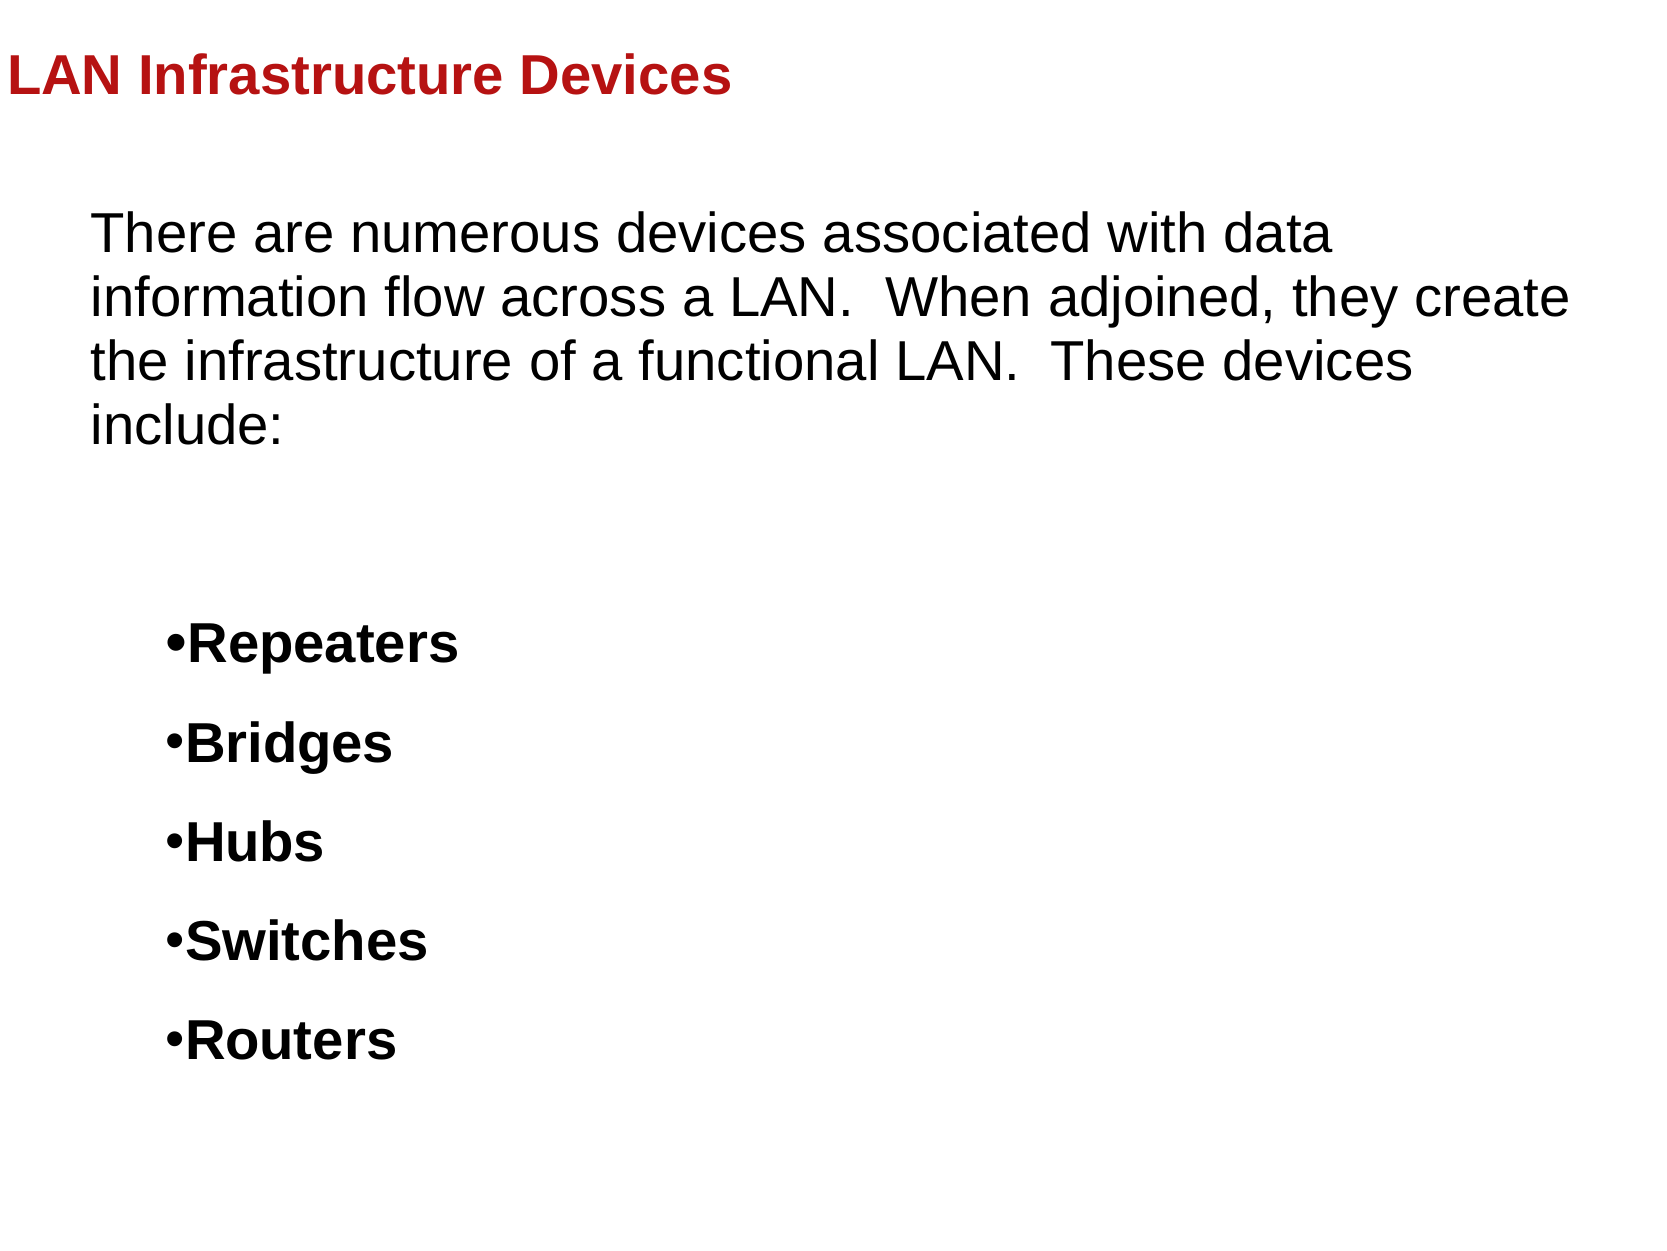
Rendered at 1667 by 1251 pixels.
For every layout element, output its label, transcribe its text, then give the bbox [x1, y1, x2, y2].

text_box There are numerous devices associated with data information flow across a LAN. When adjoined, they create the infrastructure of a functional LAN. These devices include: [90, 201, 1577, 458]
text_box Repeaters Bridges Hubs Switches Routers [90, 551, 1577, 1072]
text_box LAN Infrastructure Devices [7, 42, 743, 108]
